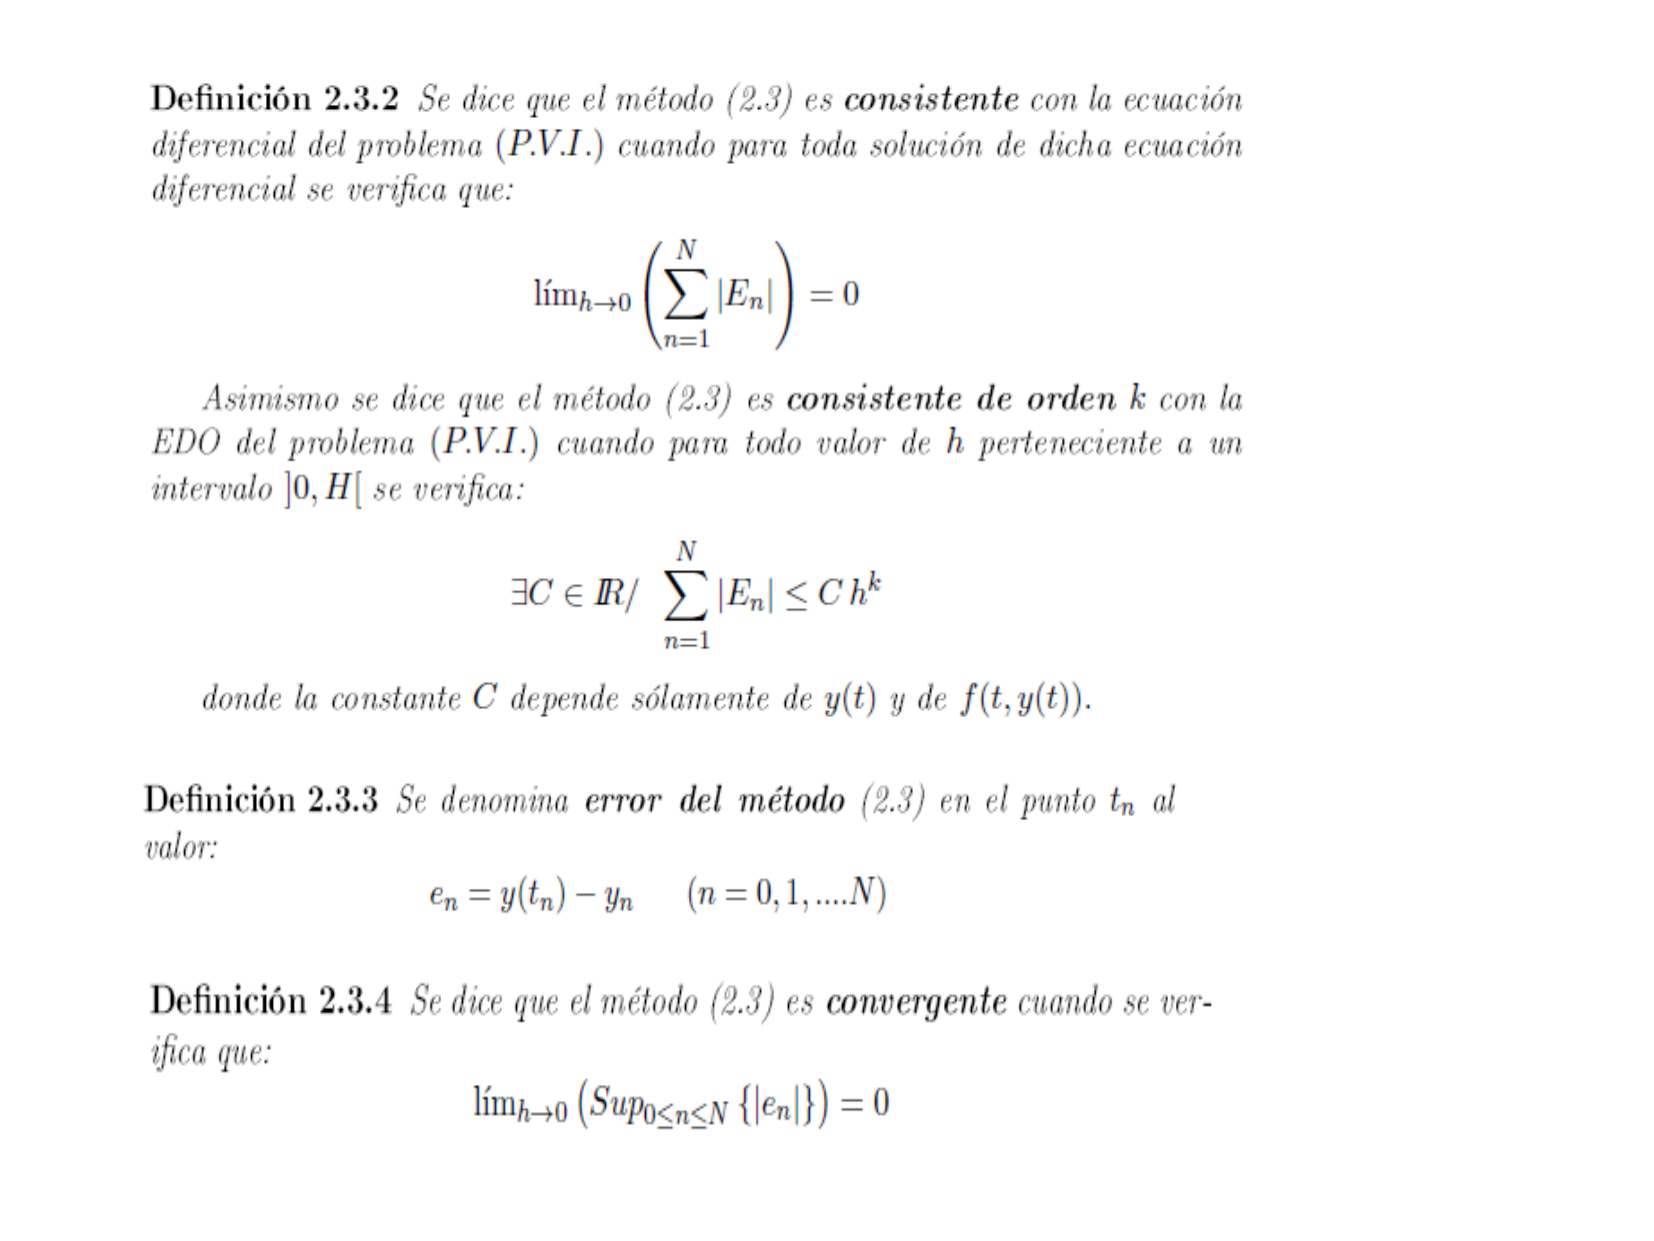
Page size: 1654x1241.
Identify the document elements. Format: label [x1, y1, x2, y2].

picture [118, 59, 1312, 745]
picture [125, 763, 1229, 945]
picture [129, 968, 1229, 1134]
